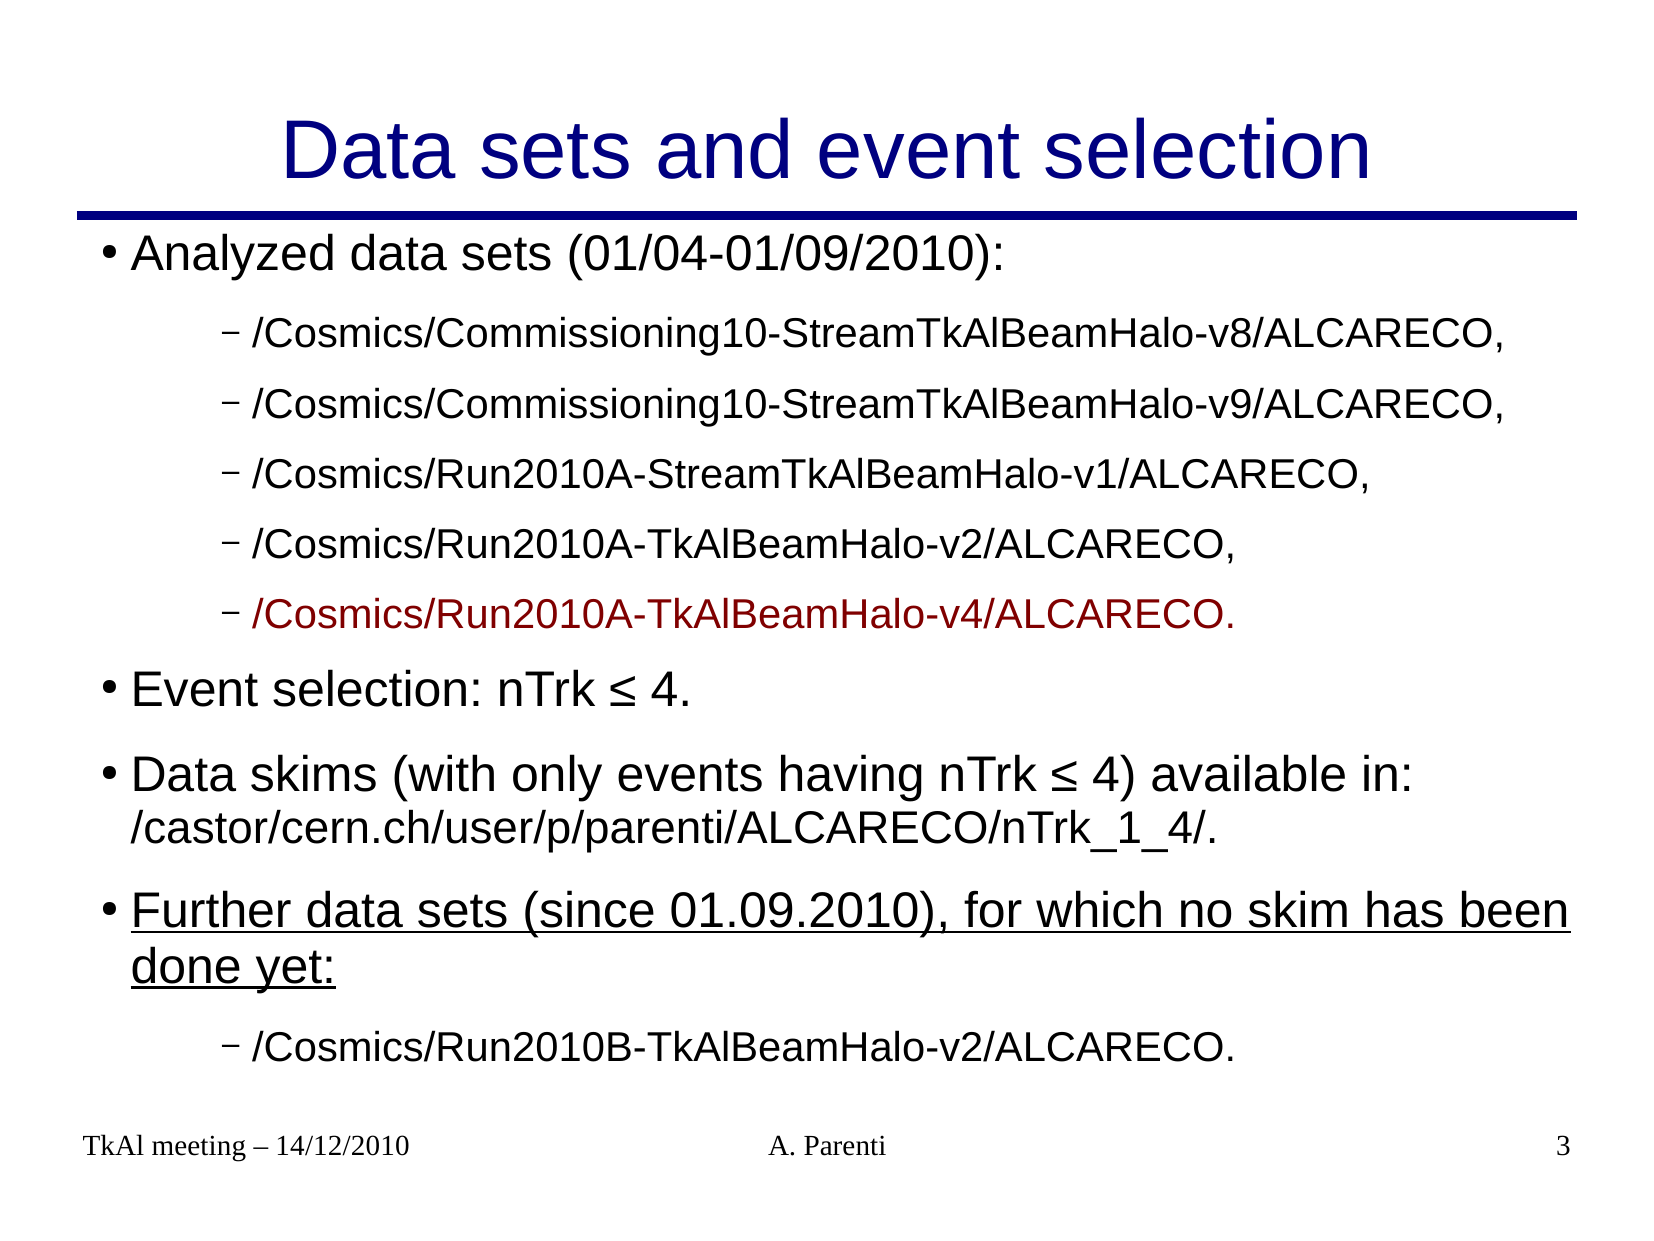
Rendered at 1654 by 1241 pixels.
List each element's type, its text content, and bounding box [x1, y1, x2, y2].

list Analyzed data sets (01/04-01/09/2010): /Cosmics/Commissioning10-StreamTkAlBeamHalo-v8/ALCARECO, /Cosmics/Commissioning10-StreamTkAlBeamHalo-v9/ALCARECO, /Cosmics/Run2010A-StreamTkAlBeamHalo-v1/ALCARECO, /Cosmics/Run2010A-TkAlBeamHalo-v2/ALCARECO, /Cosmics/Run2010A-TkAlBeamHalo-v4/ALCARECO. Event selection: nTrk ≤ 4. Data skims (with only events having nTrk ≤ 4) available in: /castor/cern.ch/user/p/parenti/ALCARECO/nTrk_1_4/. Further data sets (since 01.09.2010), for which no skim has been done yet: /Cosmics/Run2010B-TkAlBeamHalo-v2/ALCARECO. [82, 225, 1571, 1094]
title Data sets and event selection [82, 75, 1571, 225]
